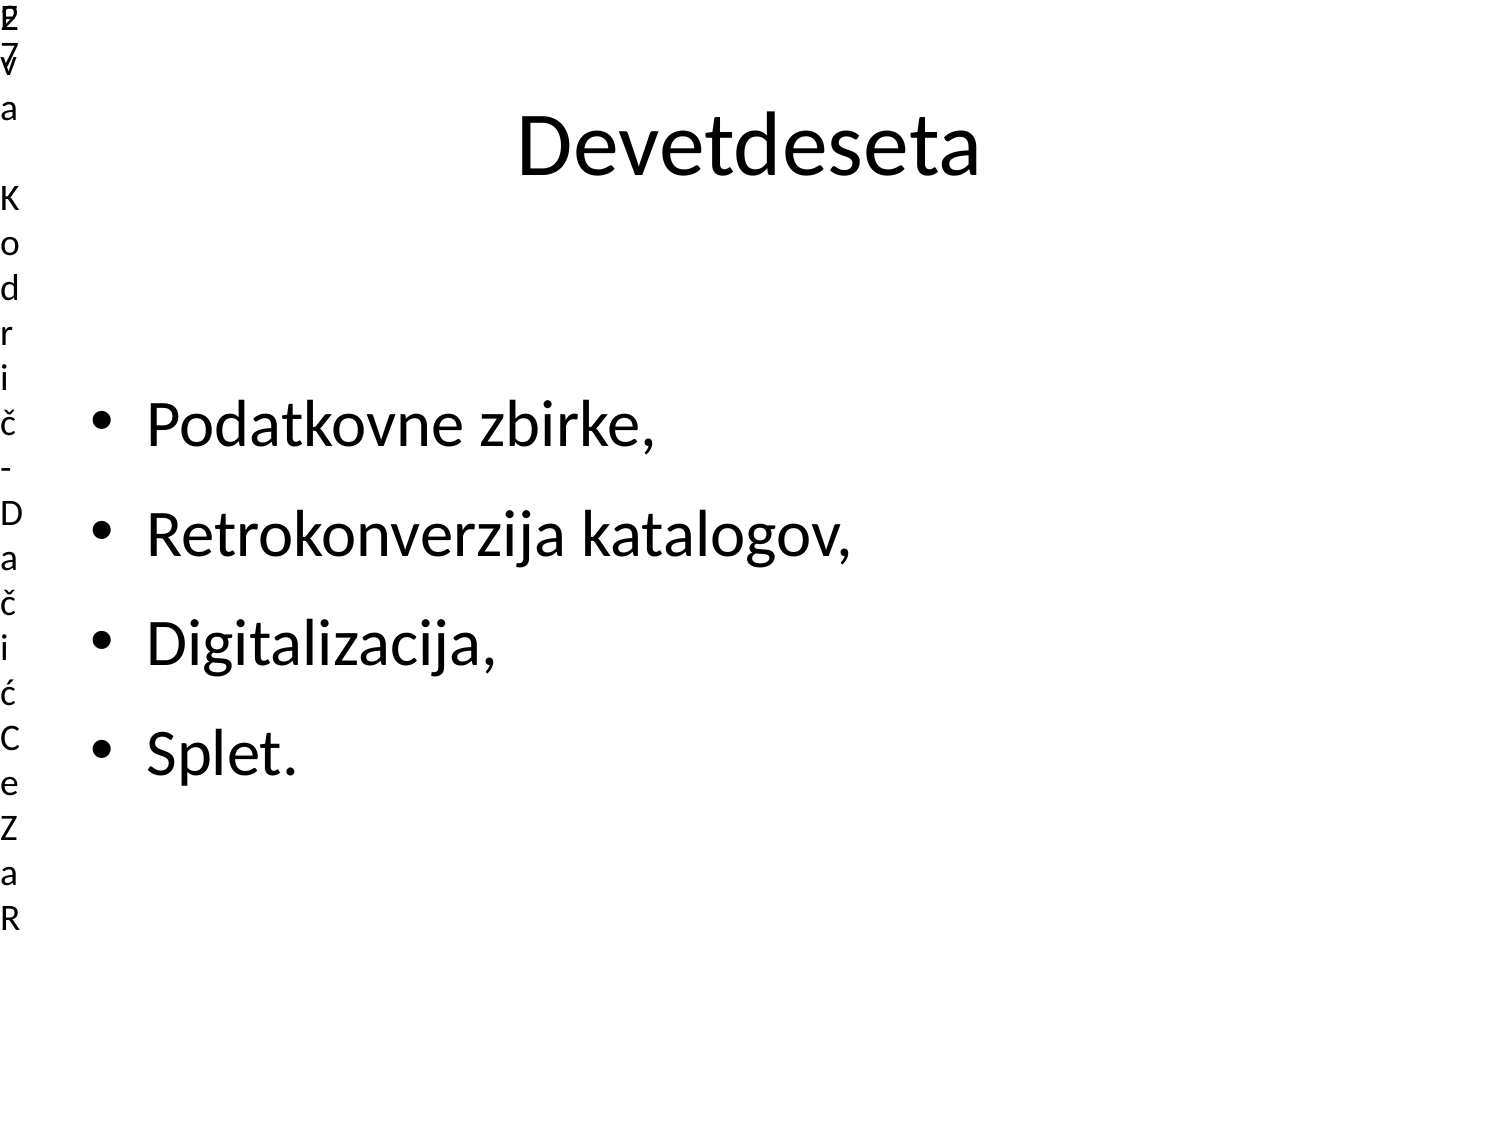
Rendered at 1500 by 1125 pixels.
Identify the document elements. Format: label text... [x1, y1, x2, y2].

list Podatkovne zbirke, Retrokonverzija katalogov, Digitalizacija, Splet. [75, 262, 1425, 1005]
title Devetdeseta [75, 45, 1425, 233]
